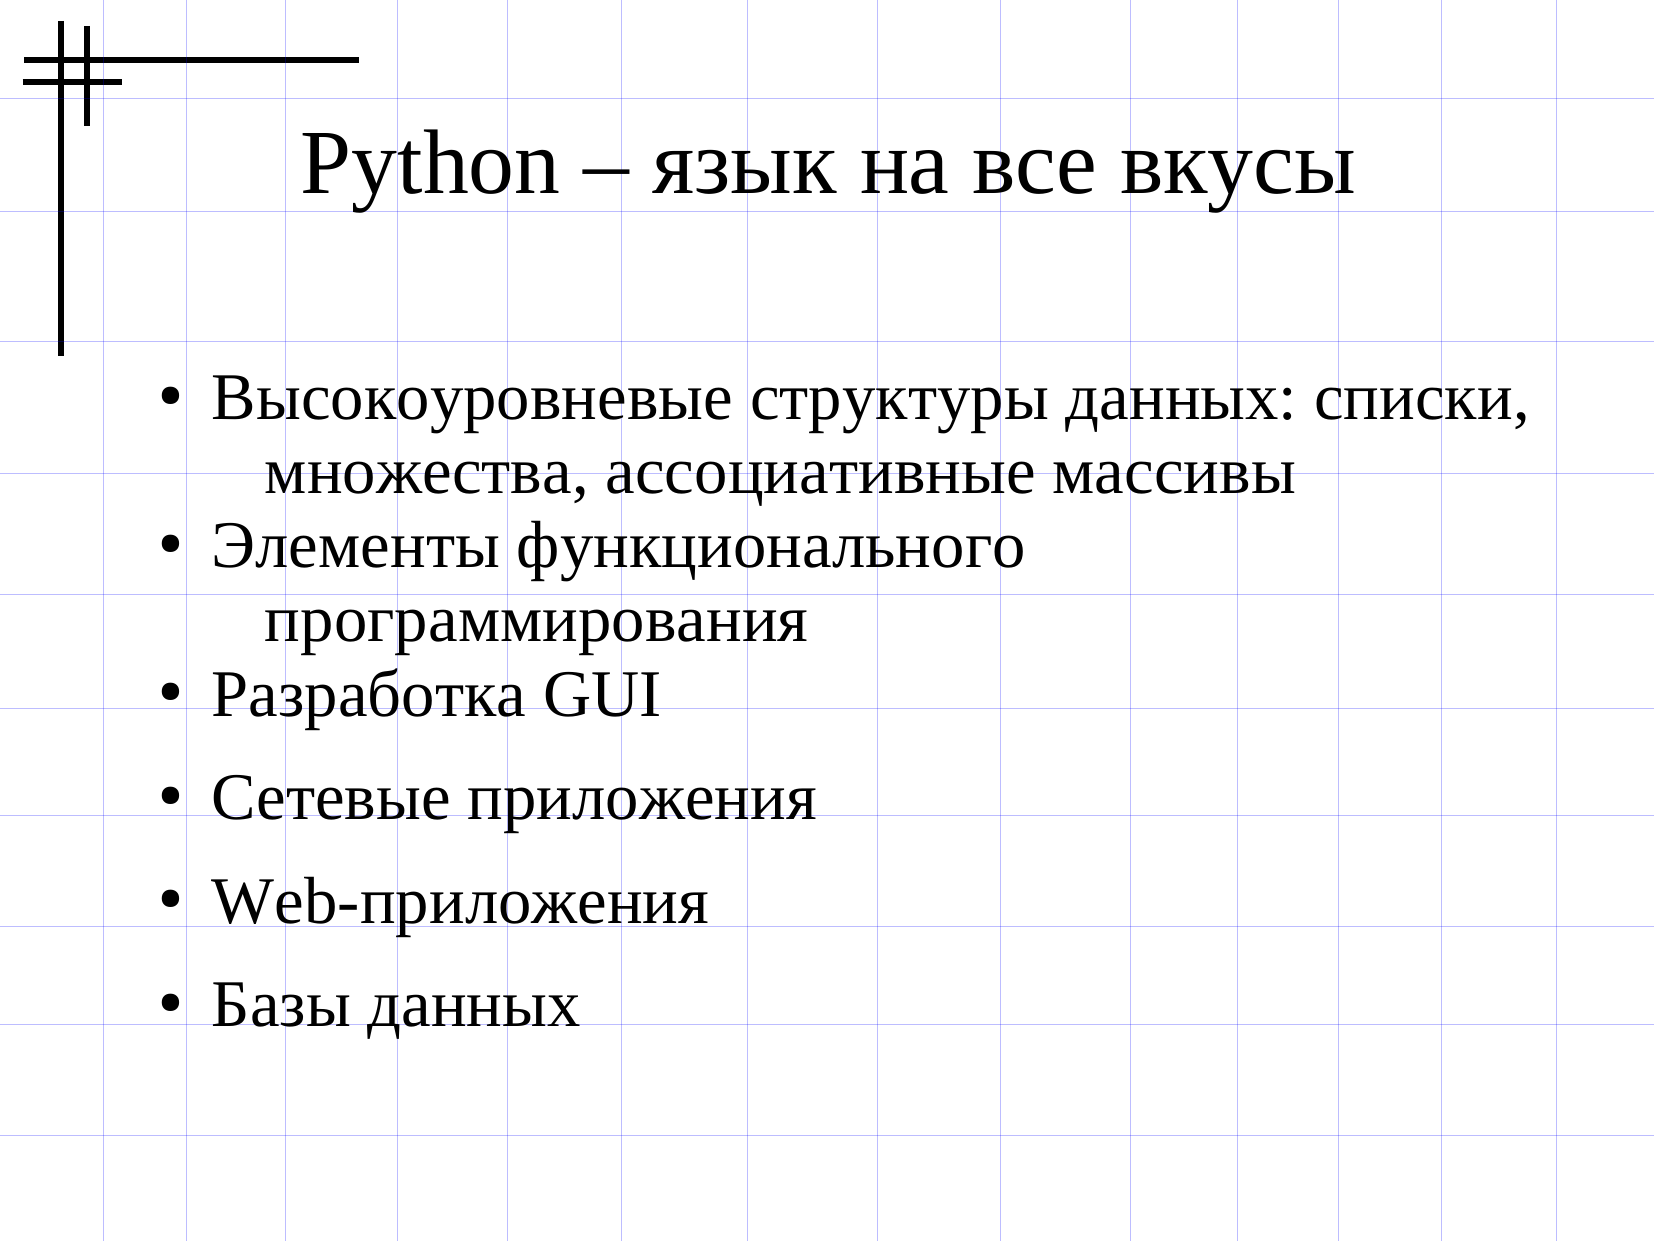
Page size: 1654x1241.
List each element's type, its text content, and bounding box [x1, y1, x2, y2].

list Высокоуровневые структуры данных: списки, множества, ассоциативные массивы Элементы функционального программирования Разработка GUI Сетевые приложения Web-приложения Базы данных [123, 360, 1536, 1179]
title Python – язык на все вкусы [123, 58, 1536, 266]
